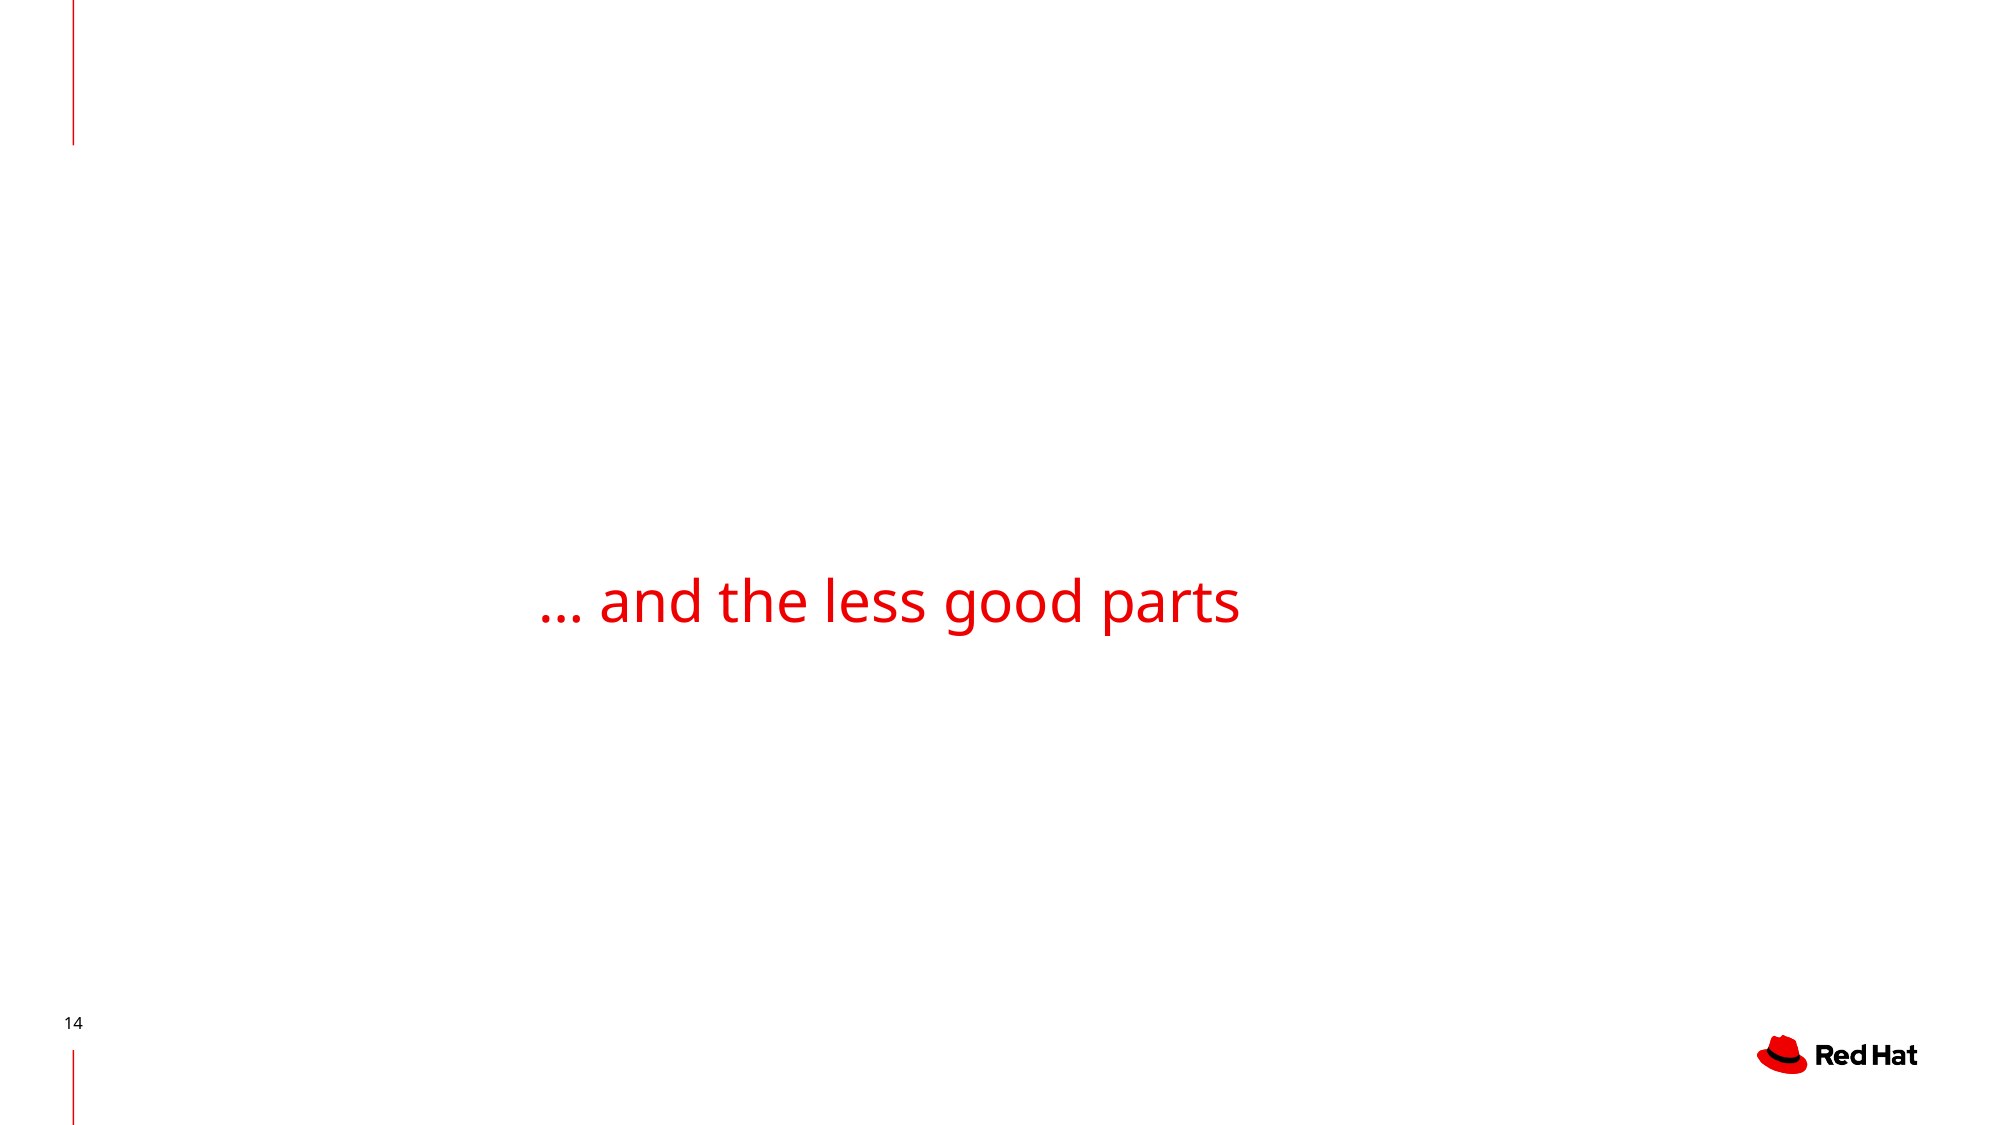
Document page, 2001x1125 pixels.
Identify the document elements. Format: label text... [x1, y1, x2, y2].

title … and the less good parts [538, 271, 1758, 917]
picture [1757, 1035, 1918, 1074]
slide_number <number> [13, 1012, 134, 1036]
